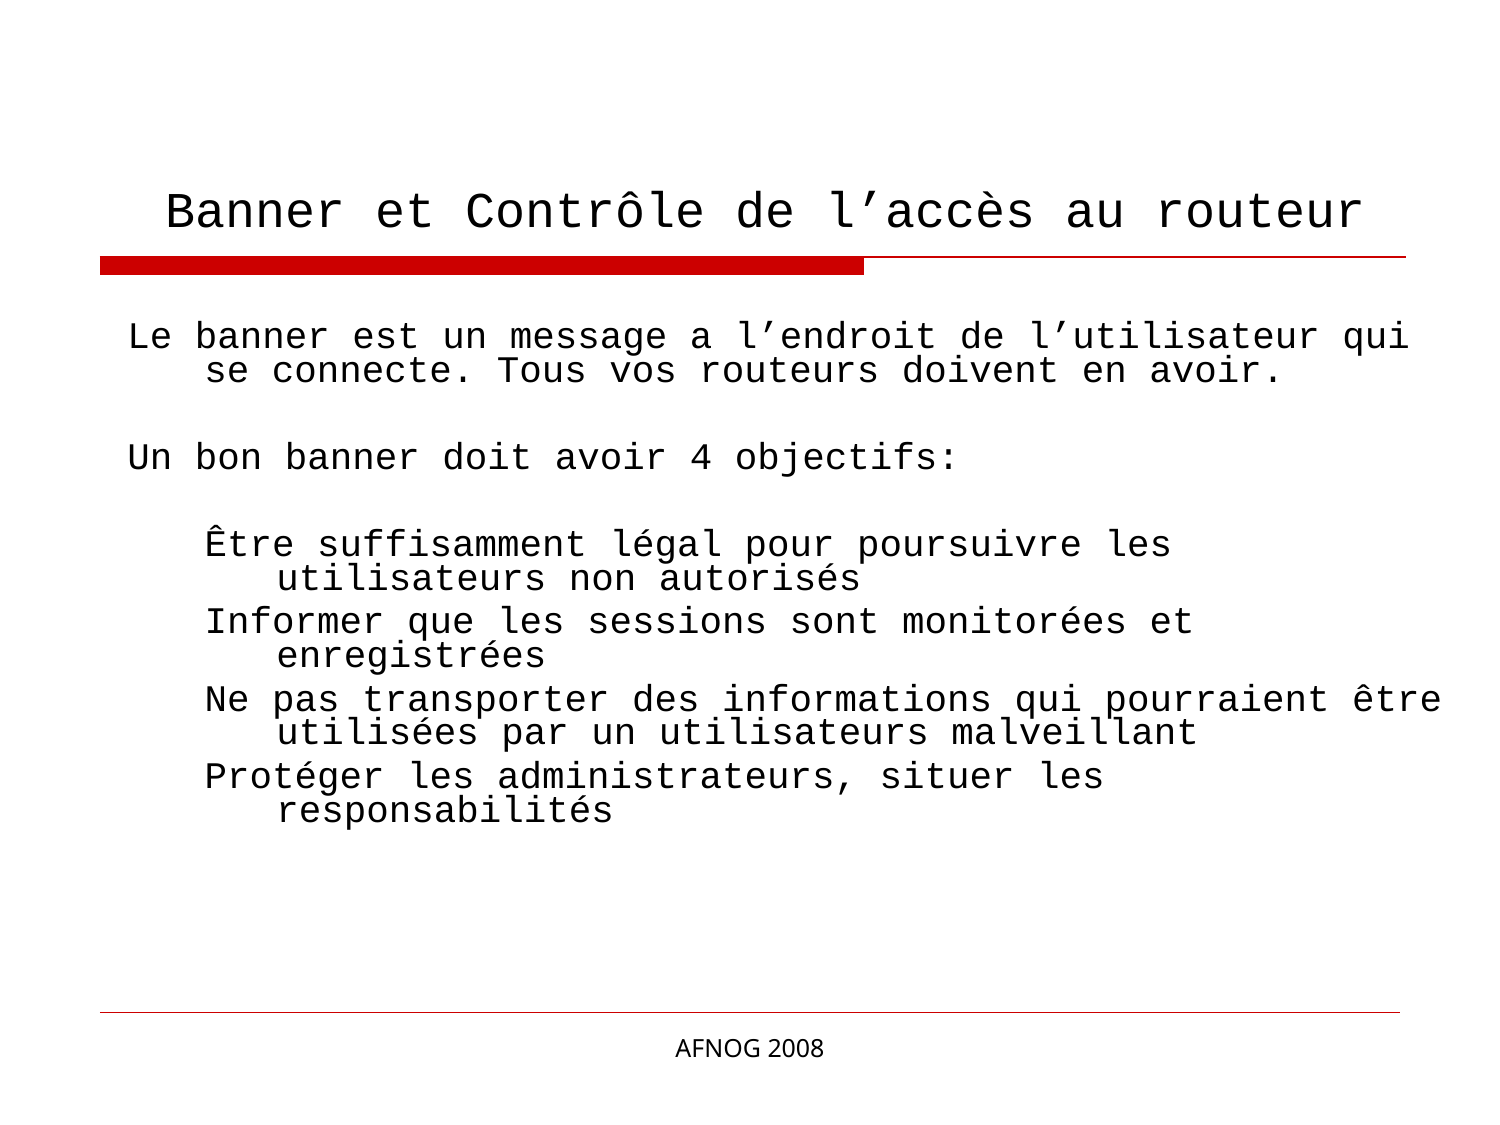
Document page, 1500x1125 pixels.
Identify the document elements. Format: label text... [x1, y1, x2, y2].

list Le banner est un message a l’endroit de l’utilisateur qui se connecte. Tous vos routeurs doivent en avoir. Un bon banner doit avoir 4 objectifs: Être suffisamment légal pour poursuivre les utilisateurs non autorisés Informer que les sessions sont monitorées et enregistrées Ne pas transporter des informations qui pourraient être utilisées par un utilisateurs malveillant Protéger les administrateurs, situer les responsabilités [112, 262, 1459, 1006]
text_box AFNOG 2008 [512, 1024, 988, 1103]
title Banner et Contrôle de l’accès au routeur [94, 49, 1407, 250]
